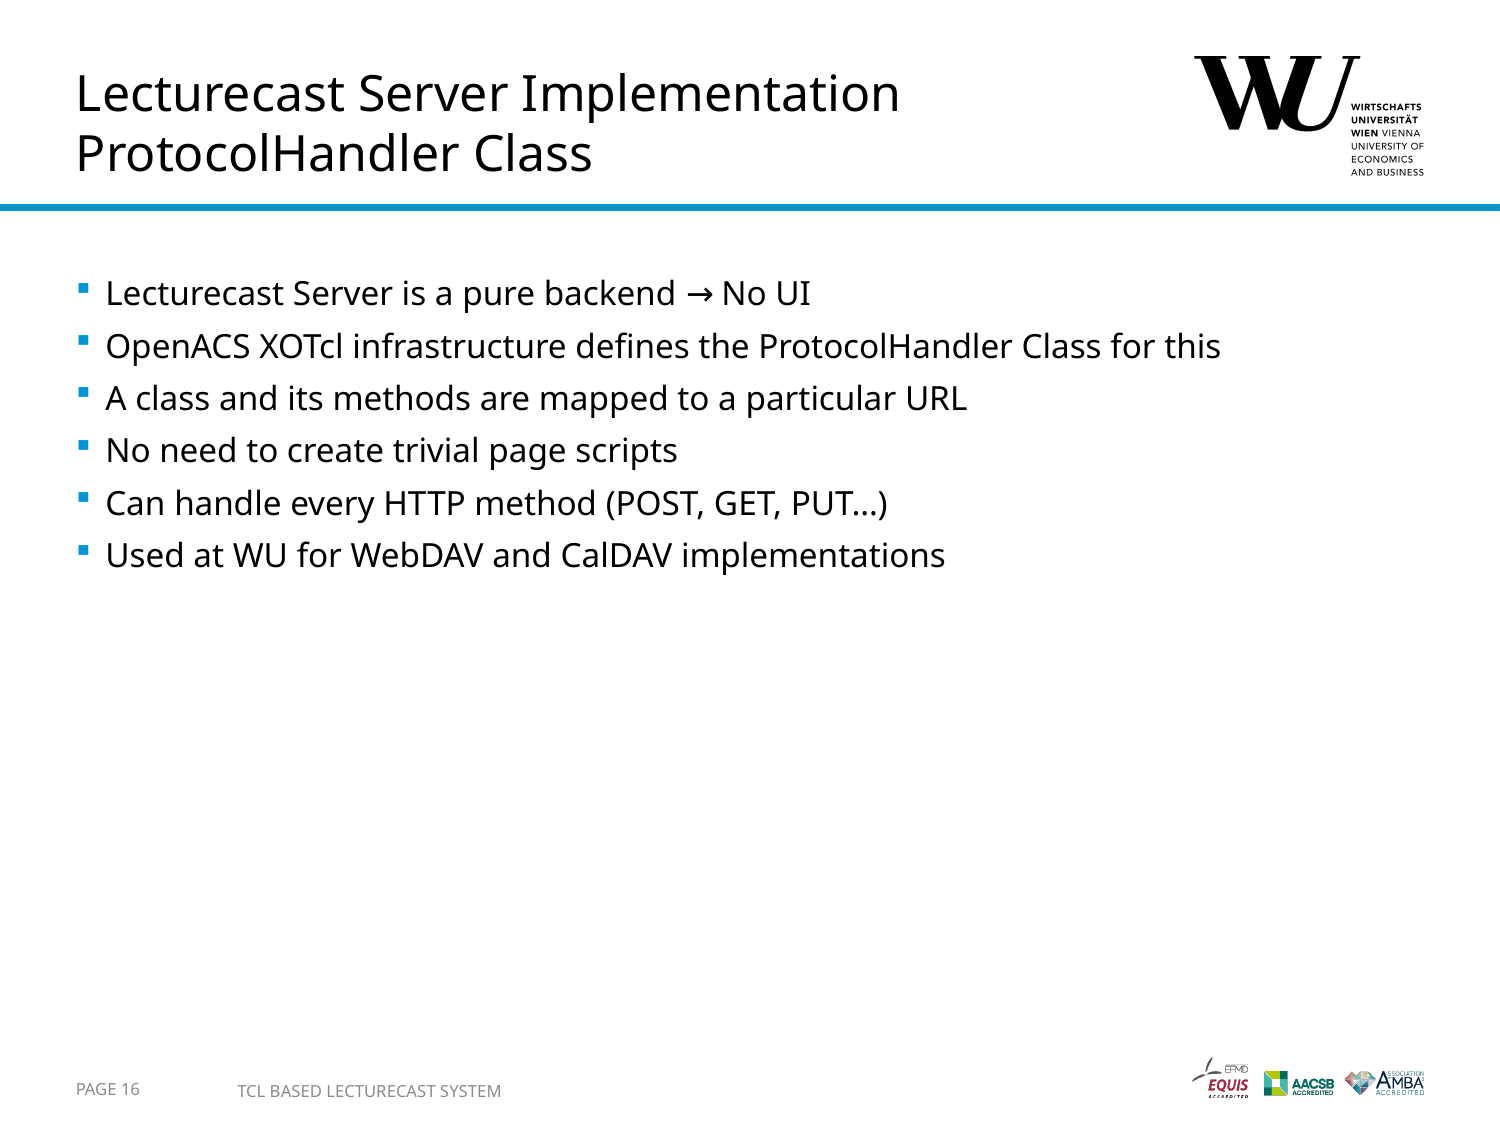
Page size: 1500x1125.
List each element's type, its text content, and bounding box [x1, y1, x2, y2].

picture [1194, 56, 1424, 178]
picture [1192, 1057, 1424, 1098]
footer Tcl based lecturecast system [223, 1065, 750, 1117]
slide_number Page <número> [75, 1065, 223, 1117]
list Lecturecast Server is a pure backend → No UI OpenACS XOTcl infrastructure defines the ProtocolHandler Class for this A class and its methods are mapped to a particular URL No need to create trivial page scripts Can handle every HTTP method (POST, GET, PUT…) Used at WU for WebDAV and CalDAV implementations [75, 264, 1349, 1024]
title Lecturecast Server Implementation ProtocolHandler Class [75, 36, 1134, 206]
